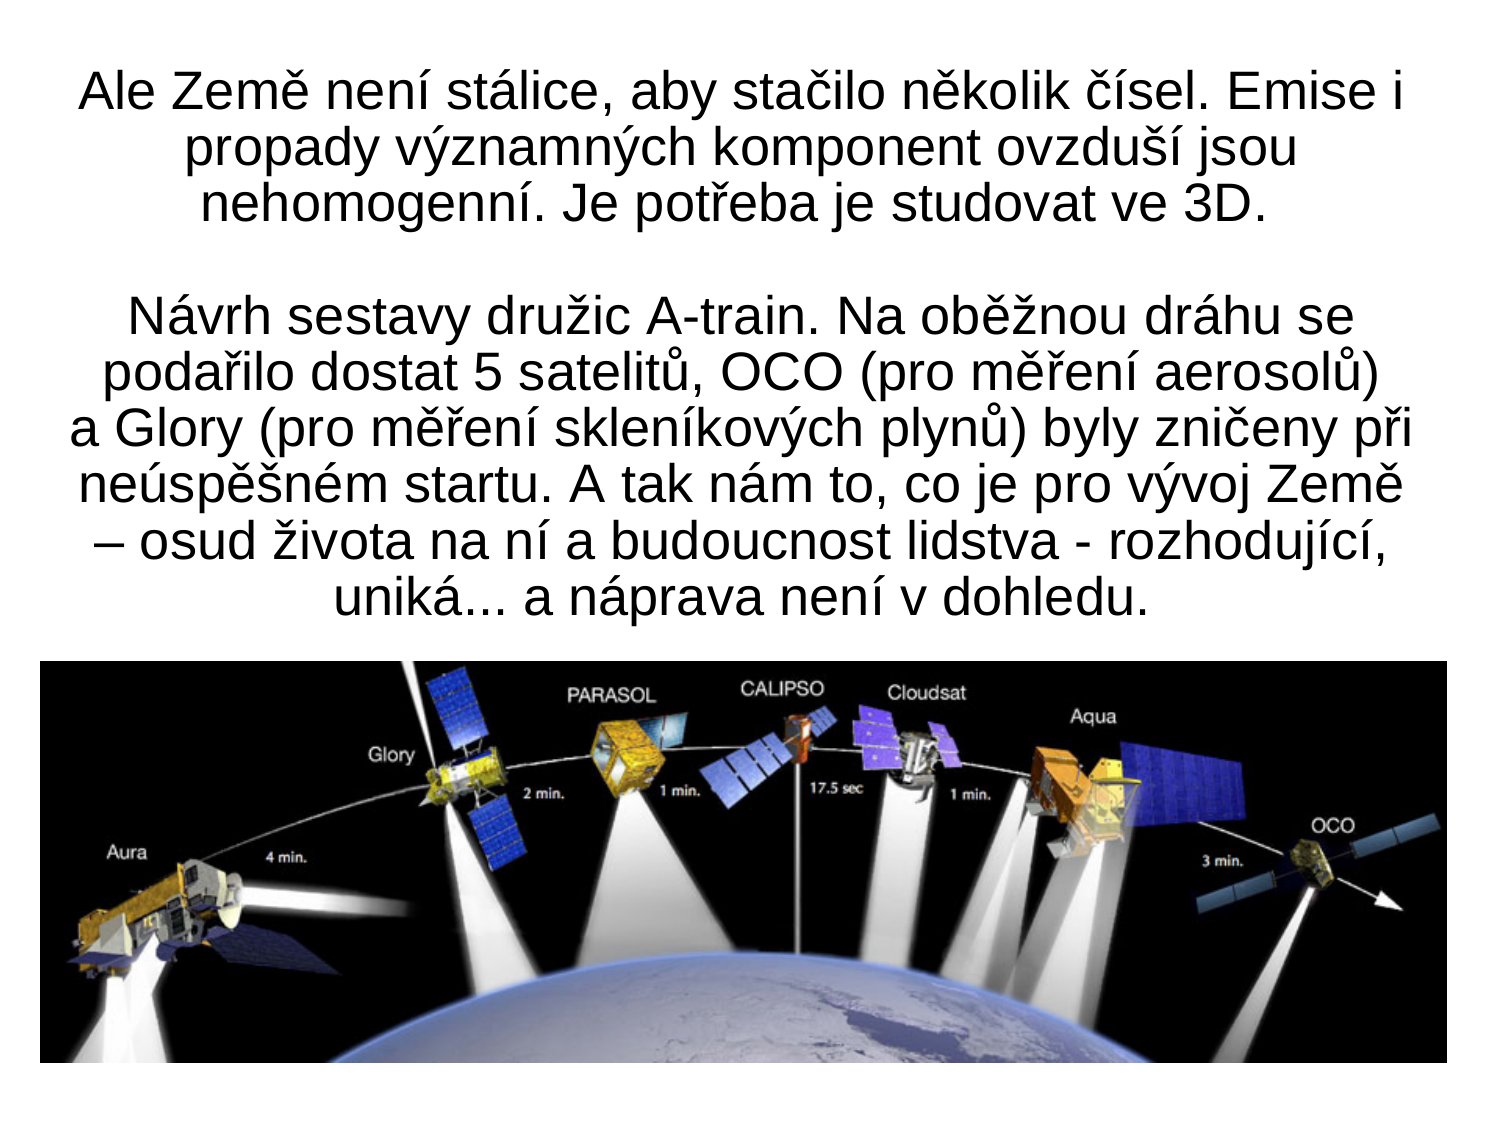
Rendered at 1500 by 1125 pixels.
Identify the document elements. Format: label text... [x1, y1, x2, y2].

picture [40, 661, 1447, 1063]
subtitle [75, 262, 1425, 661]
title Ale Země není stálice, aby stačilo několik čísel. Emise i propady významných komponent ovzduší jsou nehomogenní. Je potřeba je studovat ve 3D. Návrh sestavy družic A-train. Na oběžnou dráhu se podařilo dostat 5 satelitů, OCO (pro měření aerosolů) a Glory (pro měření skleníkových plynů) byly zničeny při neúspěšném startu. A tak nám to, co je pro vývoj Země – osud života na ní a budoucnost lidstva - rozhodující, uniká... a náprava není v dohledu. [67, 61, 1418, 629]
